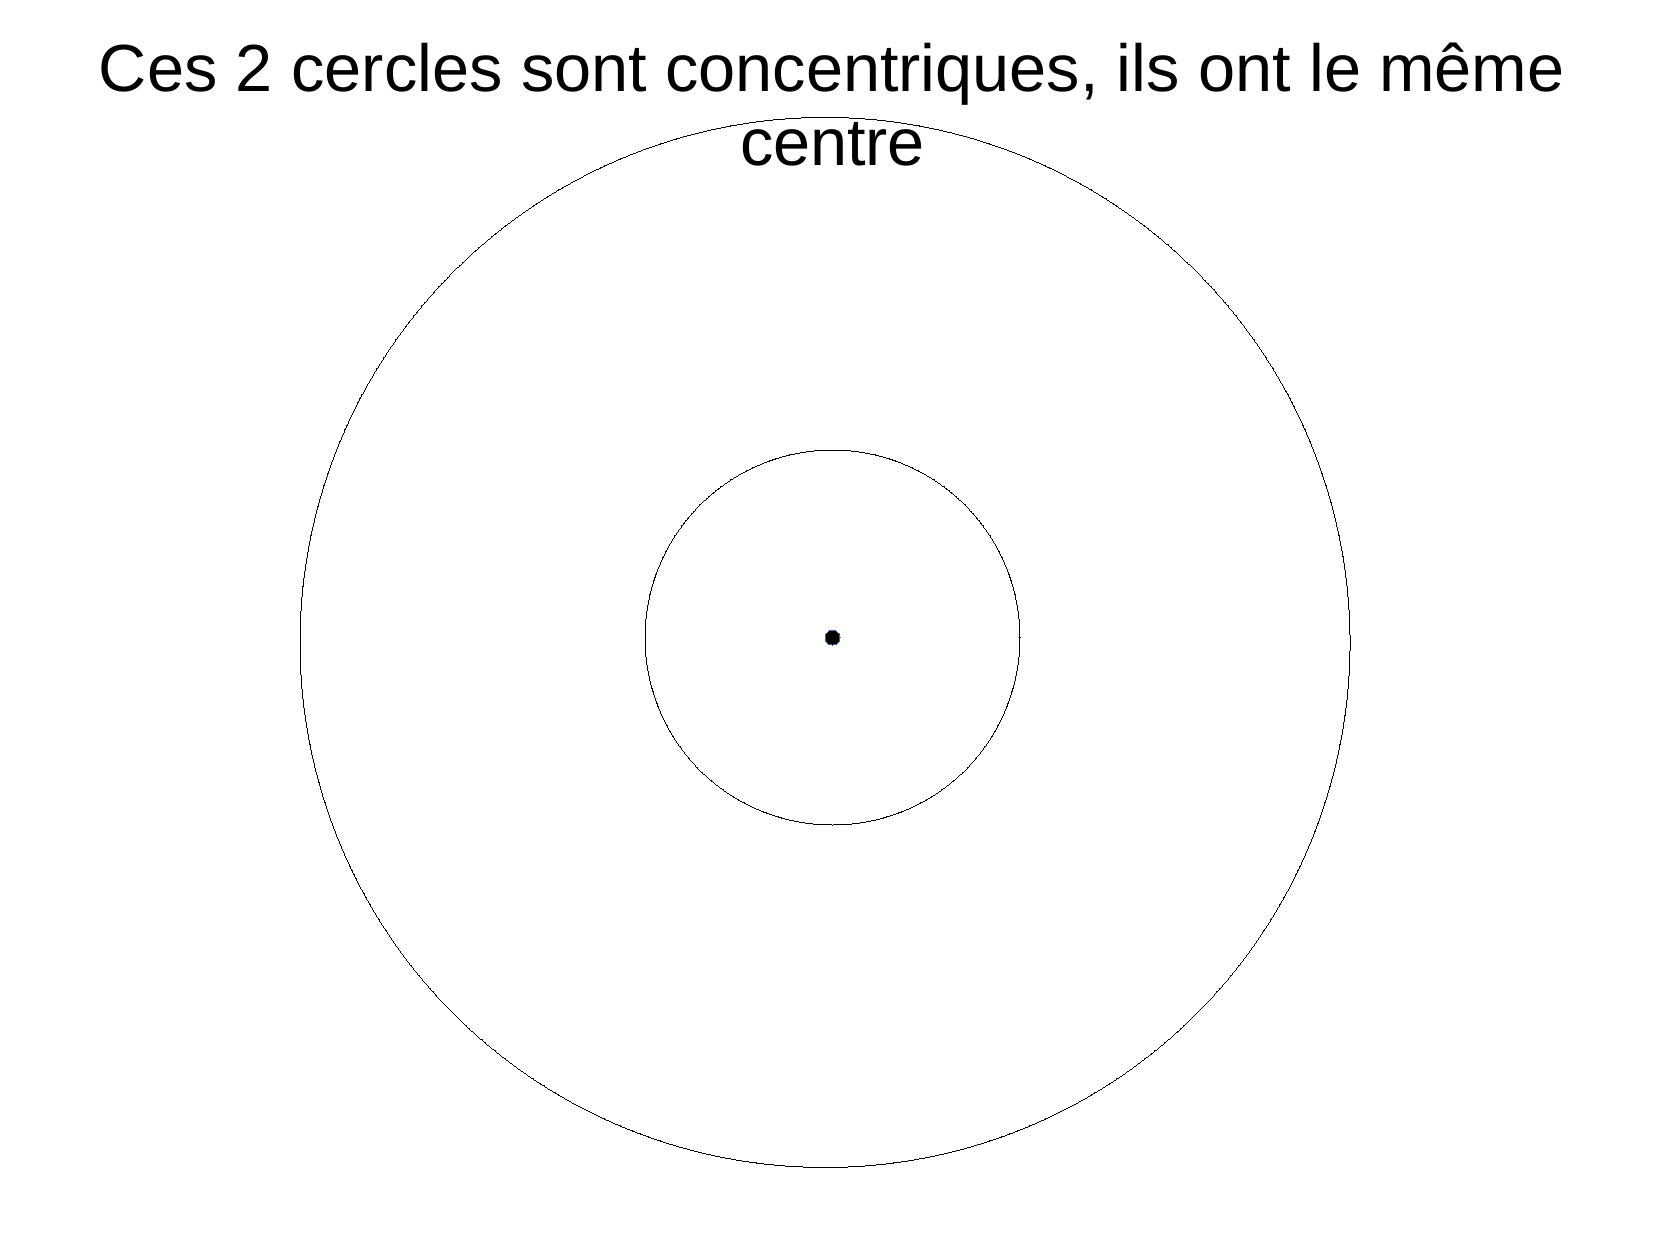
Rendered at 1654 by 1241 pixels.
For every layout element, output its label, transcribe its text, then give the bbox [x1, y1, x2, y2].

text_box [825, 630, 841, 646]
title Ces 2 cercles sont concentriques, ils ont le même centre [15, 30, 1651, 181]
